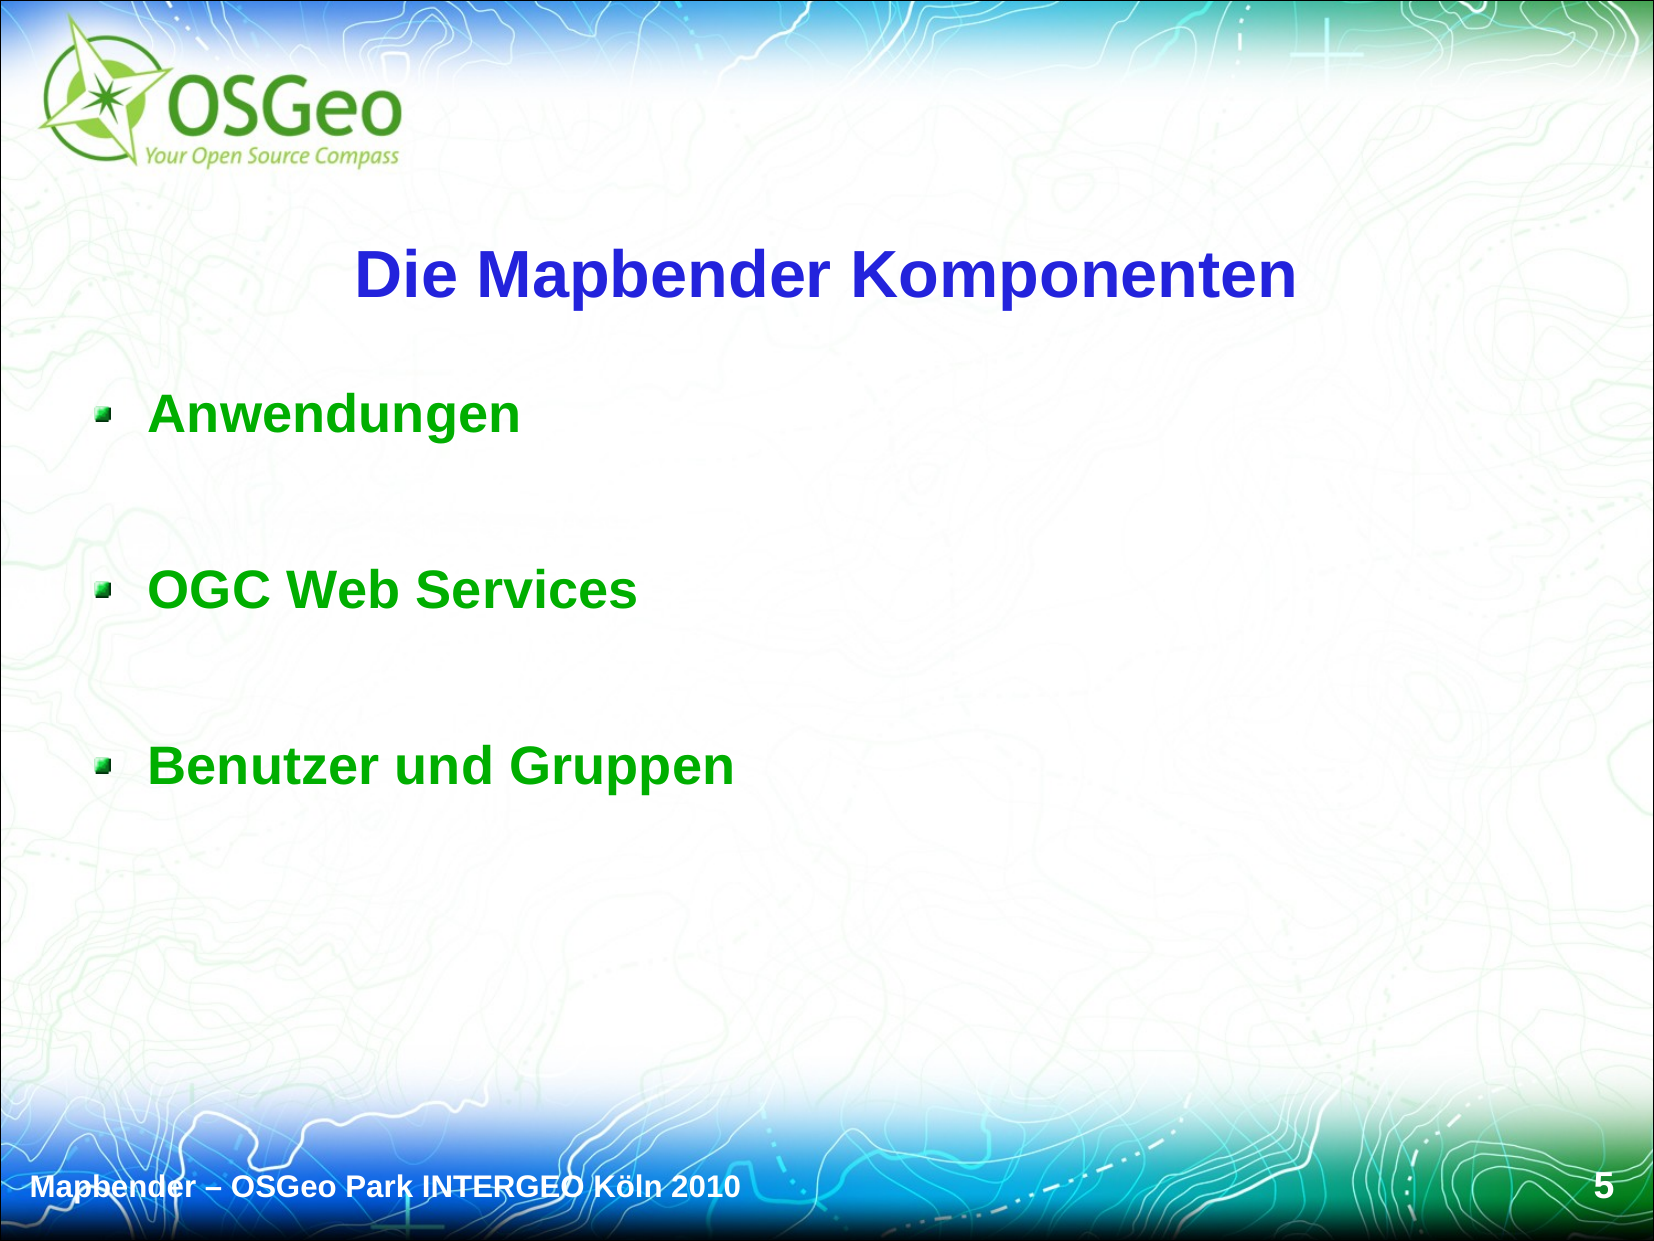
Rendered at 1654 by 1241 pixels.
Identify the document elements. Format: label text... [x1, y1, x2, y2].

title Die Mapbender Komponenten [82, 208, 1571, 342]
list Anwendungen OGC Web Services Benutzer und Gruppen [76, 383, 1565, 1188]
picture [1, 1, 1653, 1240]
